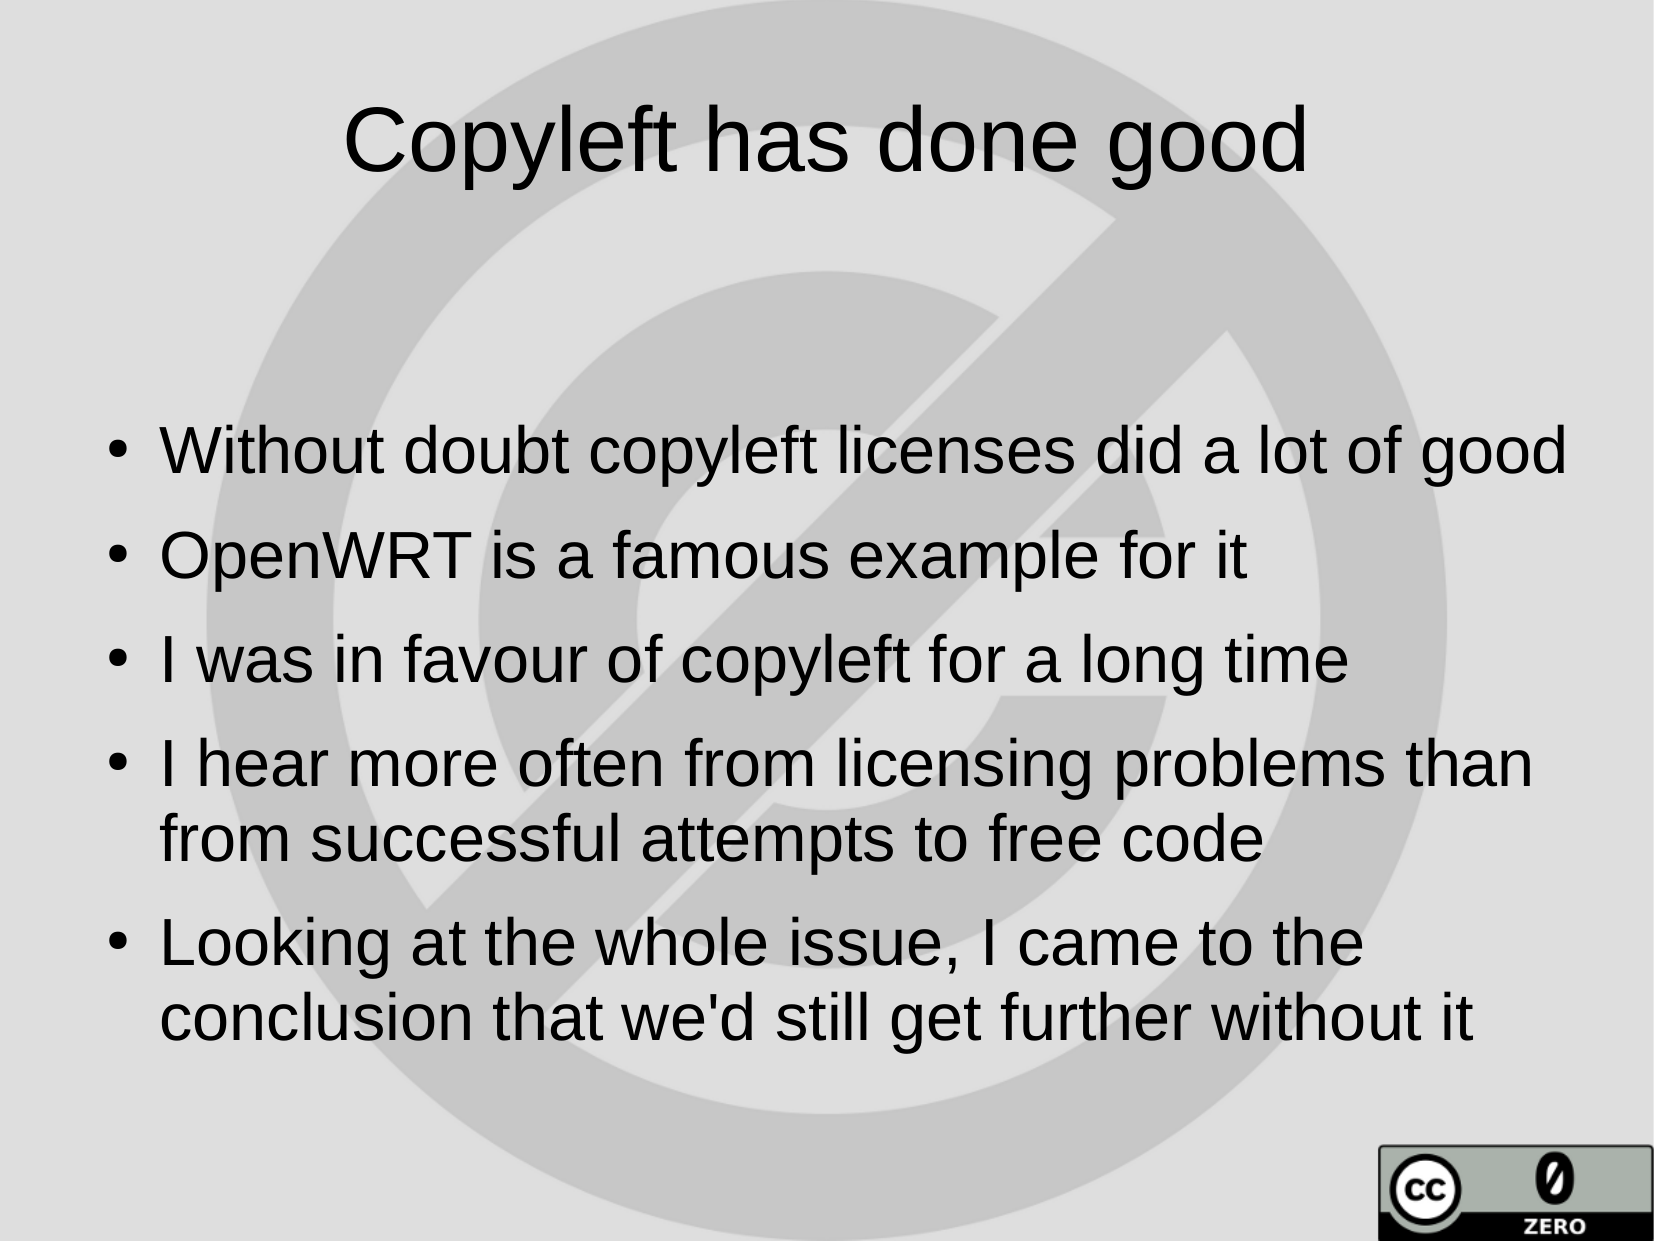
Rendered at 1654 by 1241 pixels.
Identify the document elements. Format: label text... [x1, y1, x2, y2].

picture [0, 0, 1654, 1241]
title Copyleft has done good [59, 68, 1595, 212]
list Without doubt copyleft licenses did a lot of good OpenWRT is a famous example for it I was in favour of copyleft for a long time I hear more often from licensing problems than from successful attempts to free code Looking at the whole issue, I came to the conclusion that we'd still get further without it [88, 413, 1571, 1130]
